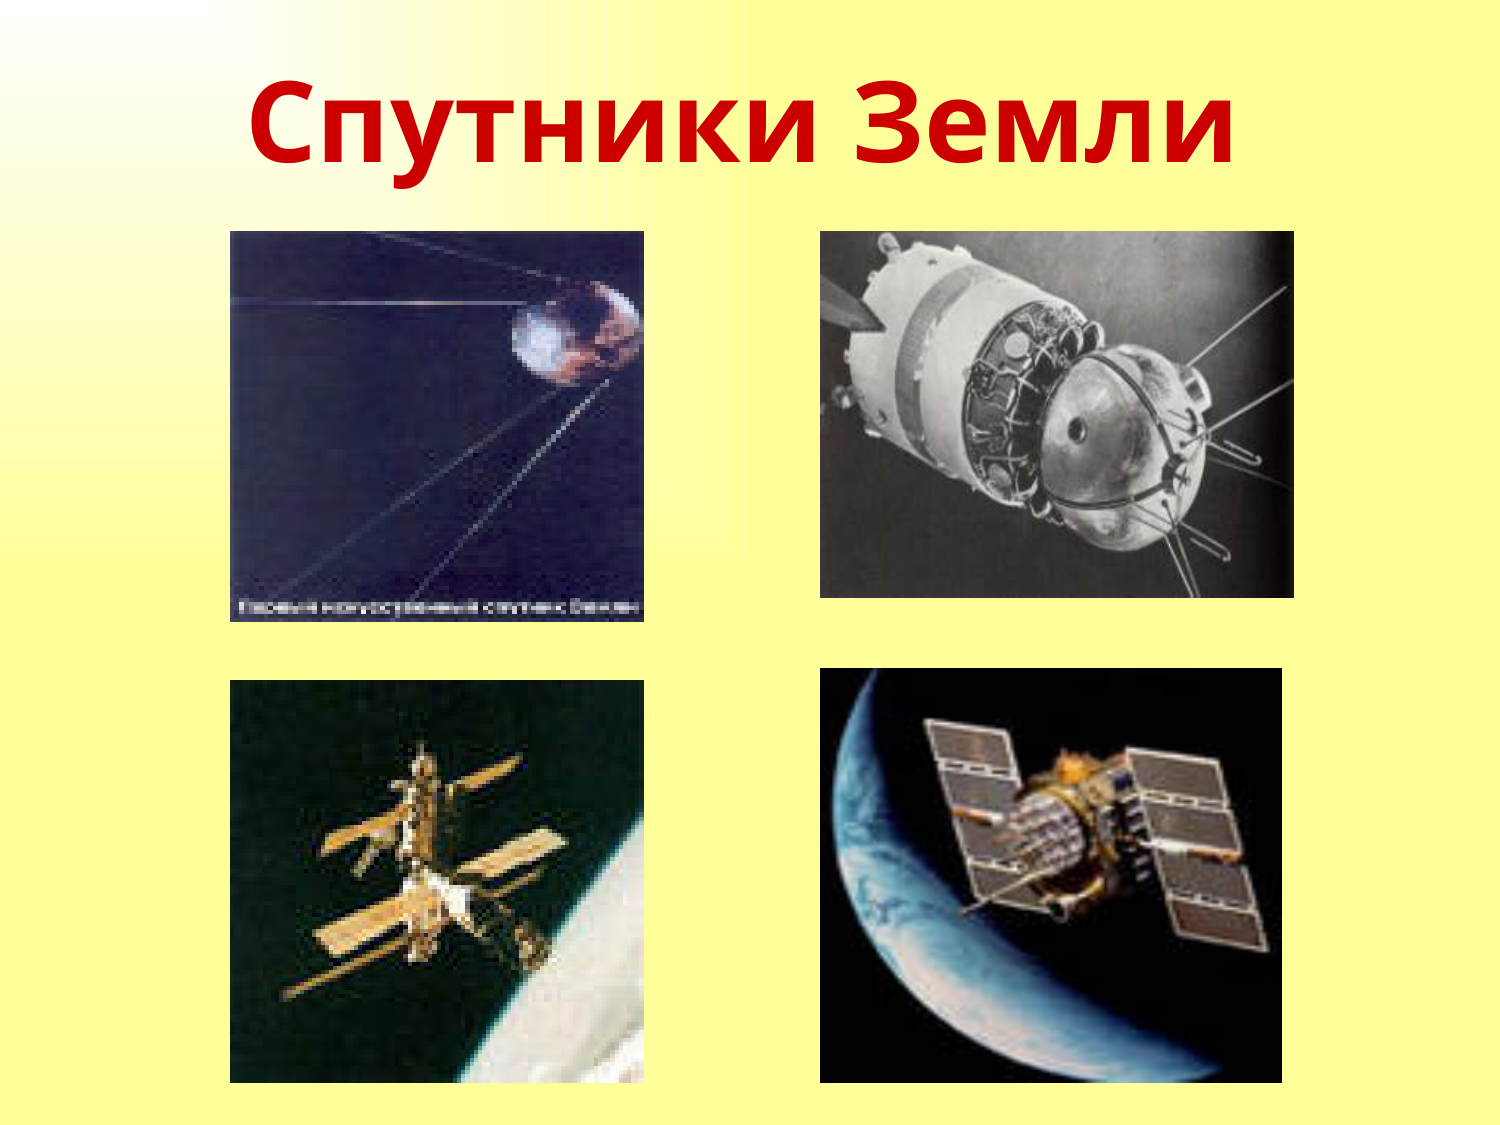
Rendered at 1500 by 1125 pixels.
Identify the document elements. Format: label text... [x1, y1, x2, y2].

picture [820, 668, 1282, 1083]
picture [230, 231, 644, 622]
picture [820, 231, 1294, 598]
picture [230, 680, 644, 1083]
text_box Спутники Земли [230, 42, 1297, 194]
